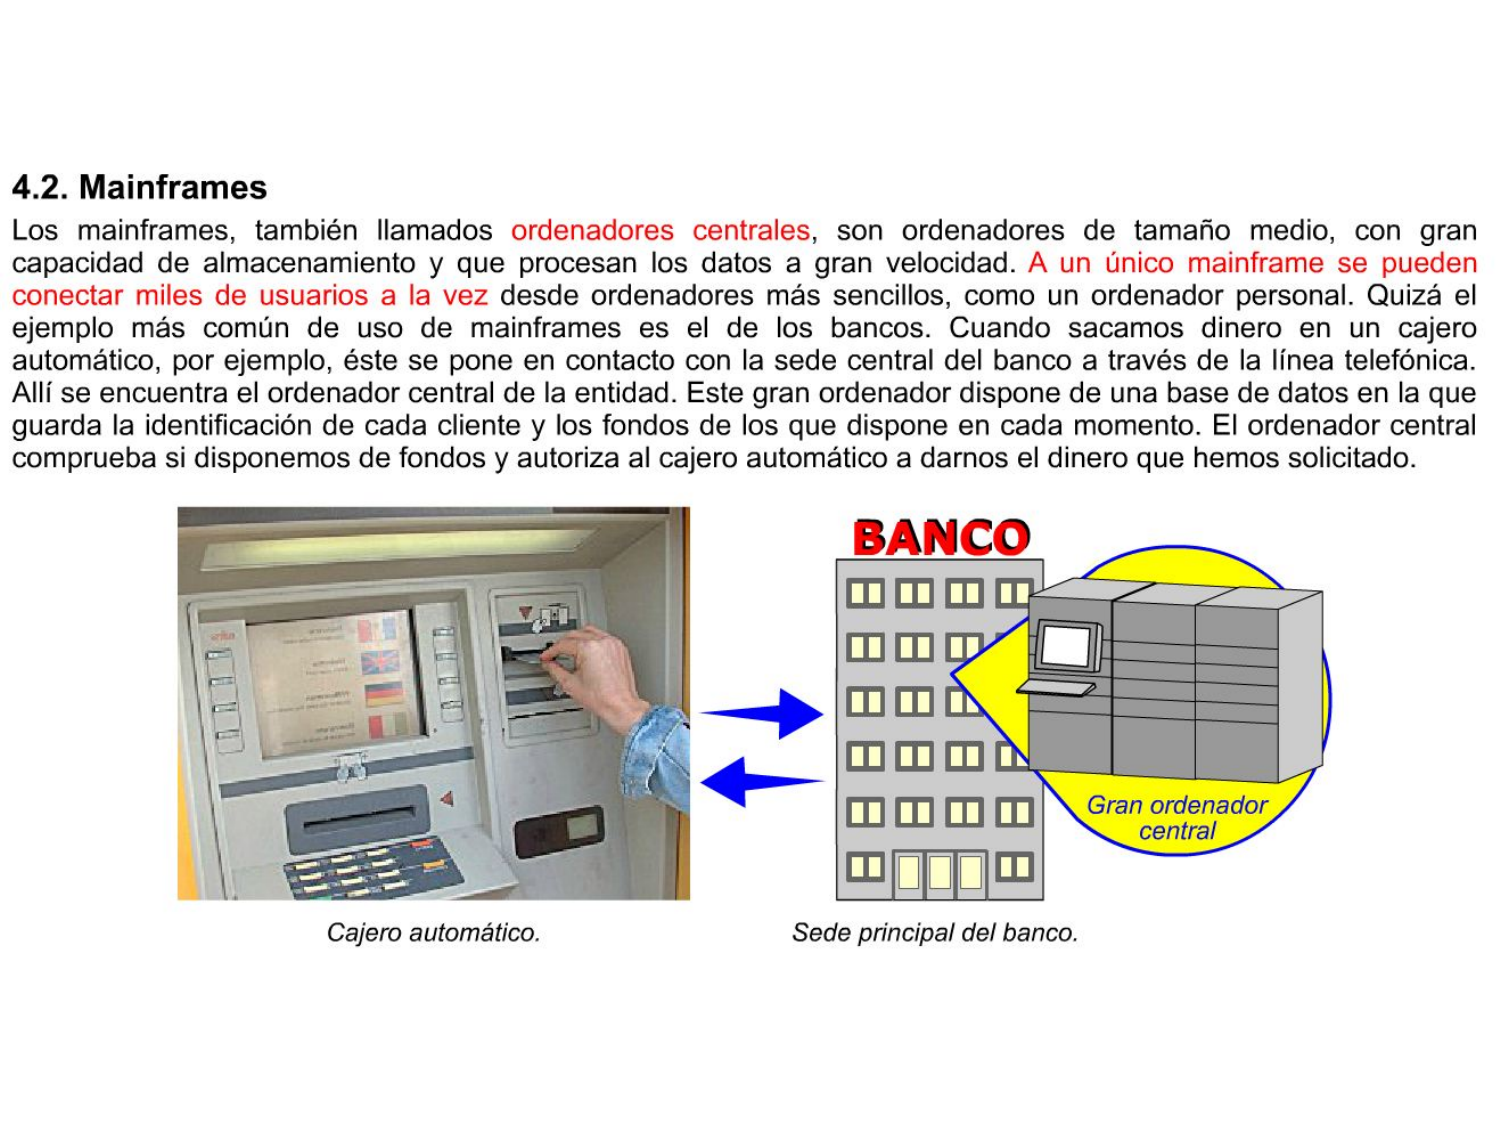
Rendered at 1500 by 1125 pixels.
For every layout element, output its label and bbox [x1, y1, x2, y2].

picture [0, 164, 1500, 961]
